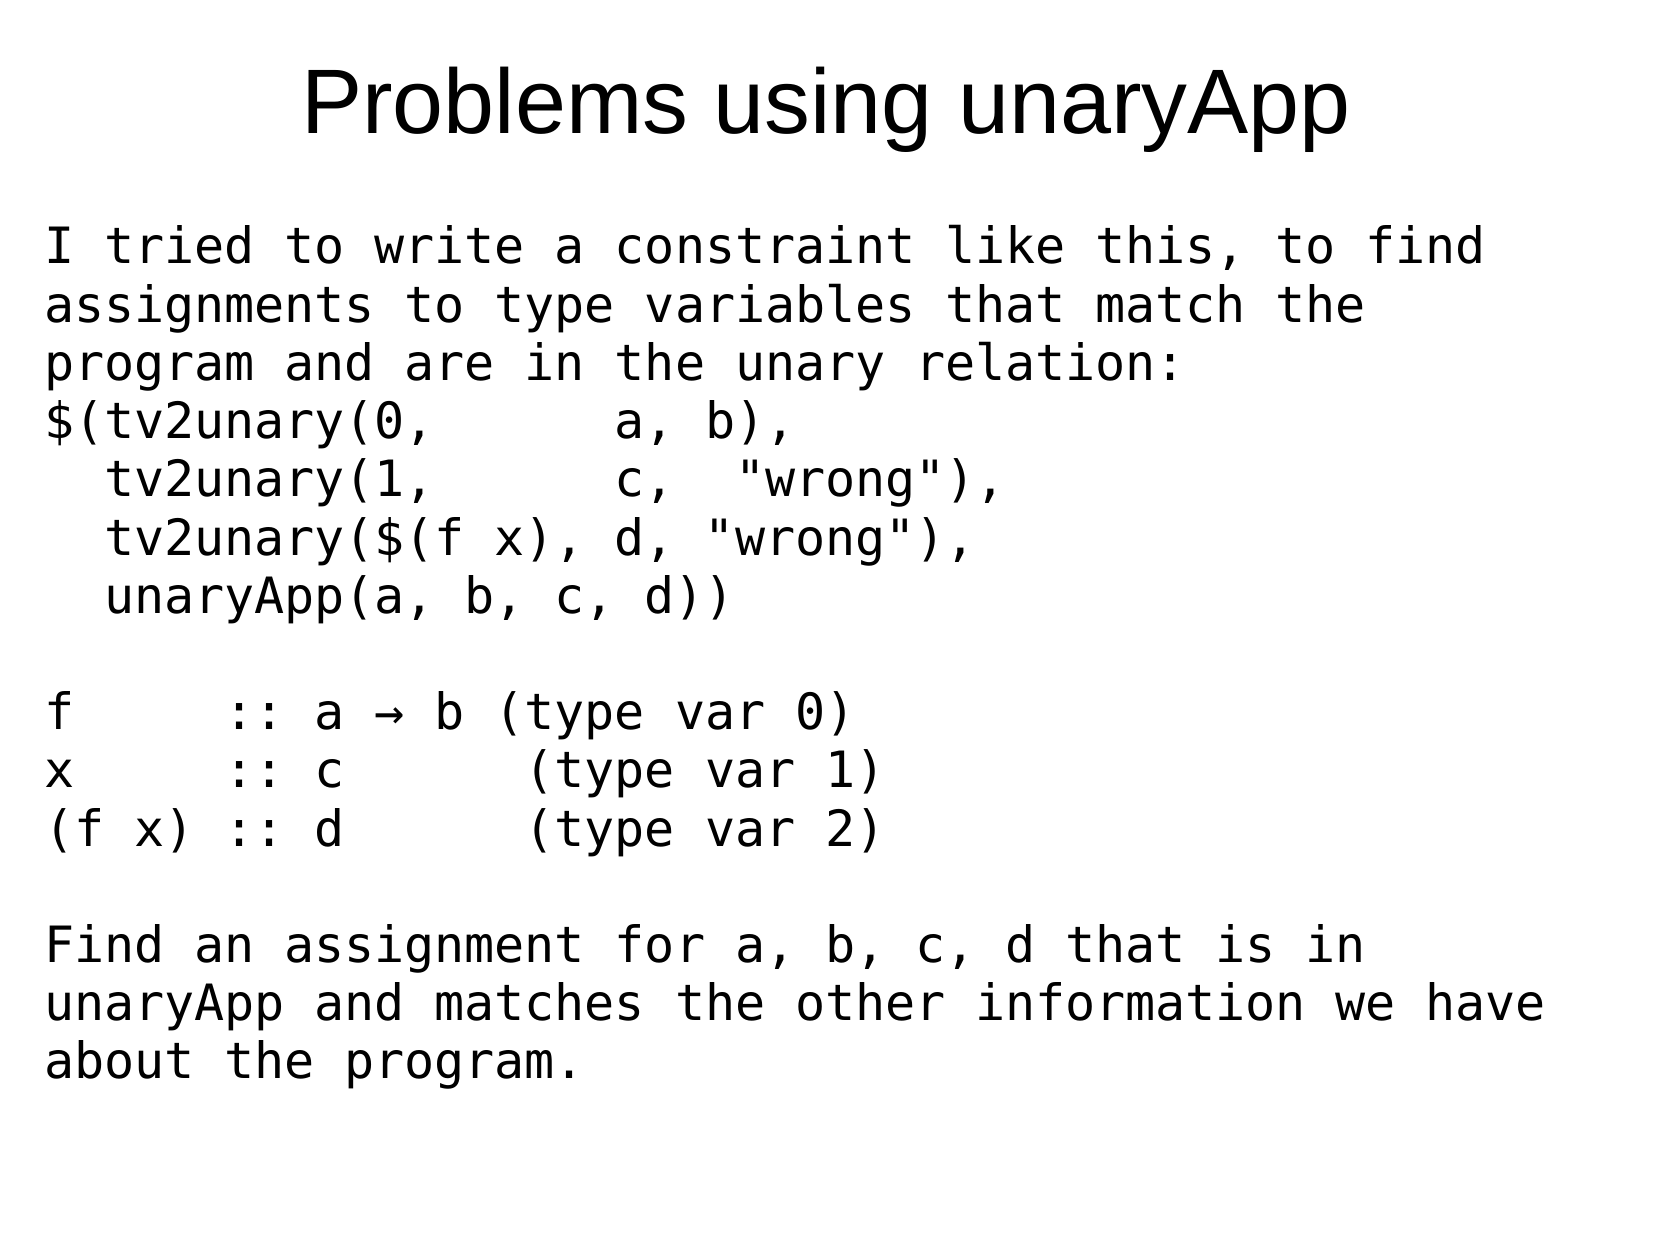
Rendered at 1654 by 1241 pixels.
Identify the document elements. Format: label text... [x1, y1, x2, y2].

text_box I tried to write a constraint like this, to find assignments to type variables that match the program and are in the unary relation: $(tv2unary(0, a, b), tv2unary(1, c, "wrong"), tv2unary($(f x), d, "wrong"), unaryApp(a, b, c, d)) f :: a → b (type var 0) x :: c (type var 1) (f x) :: d (type var 2) Find an assignment for a, b, c, d that is in unaryApp and matches the other information we have about the program. [30, 210, 1591, 1157]
title Problems using unaryApp [82, 39, 1571, 210]
